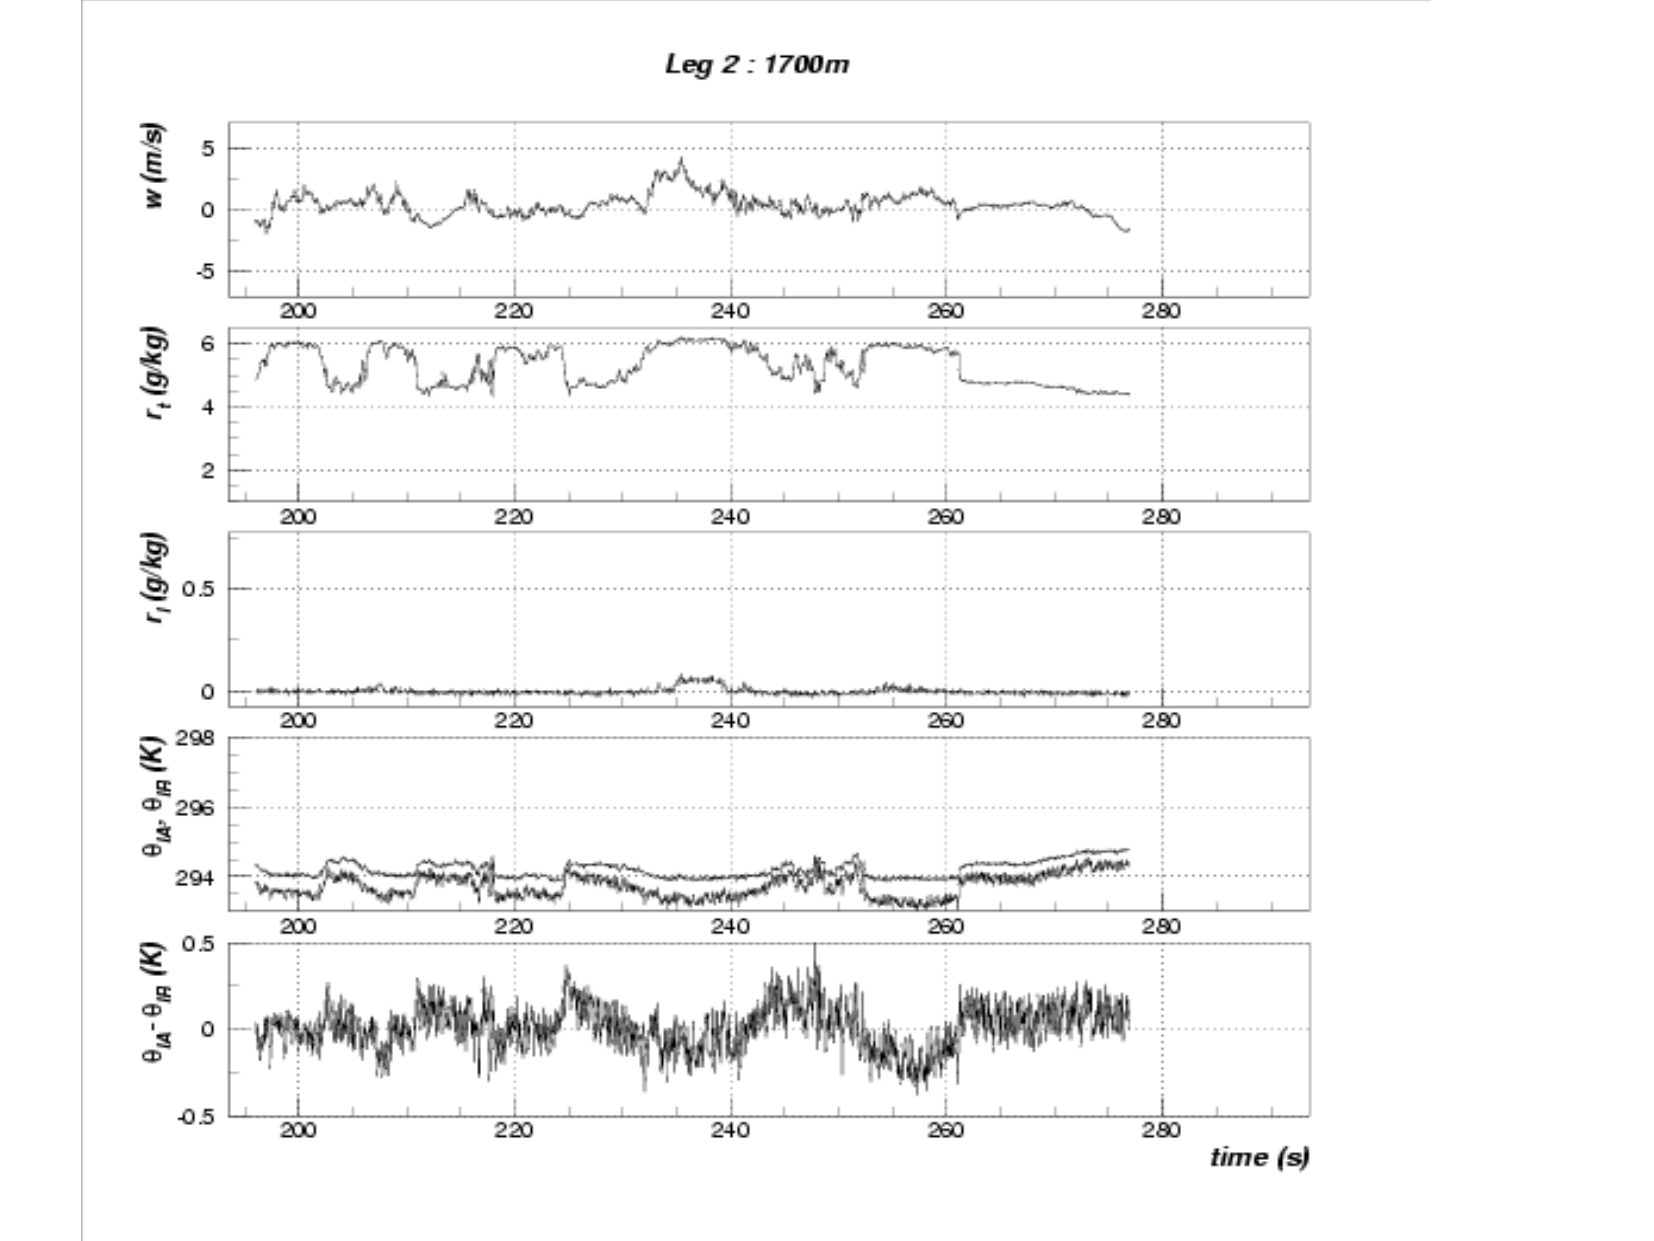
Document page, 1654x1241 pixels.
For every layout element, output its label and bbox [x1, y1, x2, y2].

picture [81, 0, 1431, 1241]
